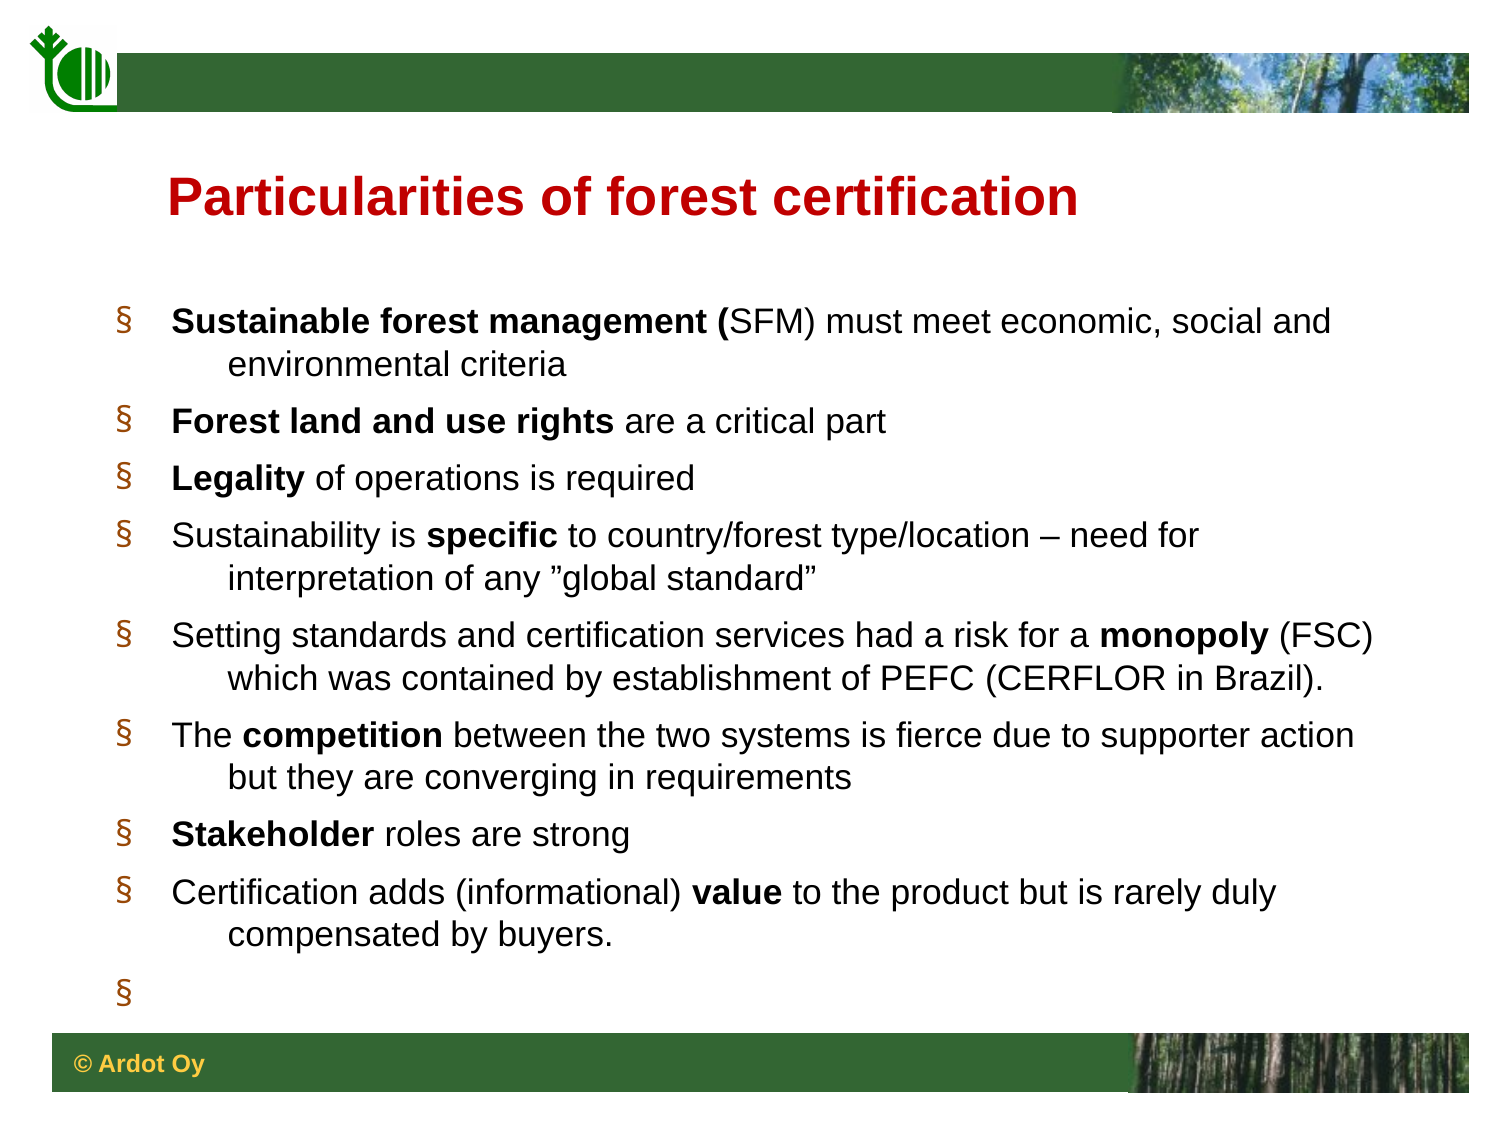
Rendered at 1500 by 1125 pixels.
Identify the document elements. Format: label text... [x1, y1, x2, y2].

title Particularities of forest certification [37, 137, 1211, 250]
list Sustainable forest management (SFM) must meet economic, social and environmental criteria Forest land and use rights are a critical part Legality of operations is required Sustainability is specific to country/forest type/location – need for interpretation of any ”global standard” Setting standards and certification services had a risk for a monopoly (FSC) which was contained by establishment of PEFC (CERFLOR in Brazil). The competition between the two systems is fierce due to supporter action but they are converging in requirements Stakeholder roles are strong Certification adds (informational) value to the product but is rarely duly compensated by buyers. [100, 290, 1400, 1012]
